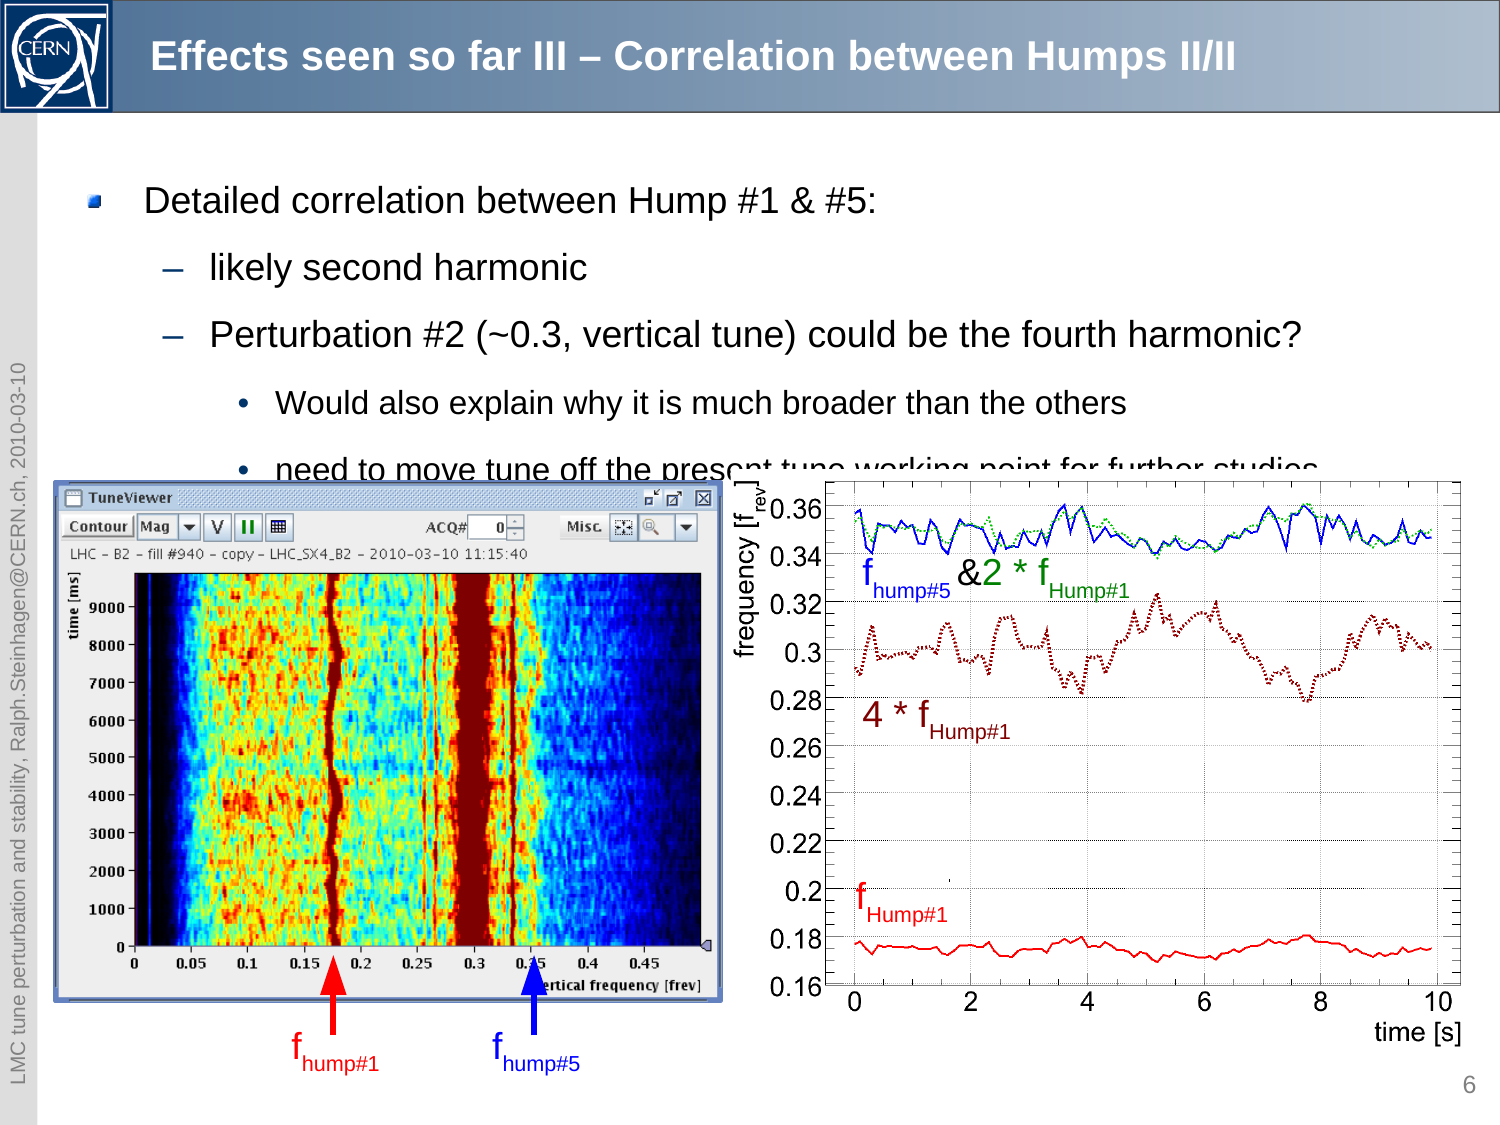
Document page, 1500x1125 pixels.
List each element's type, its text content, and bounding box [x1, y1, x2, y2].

text_box fHump#1 [840, 868, 1339, 939]
text_box fhump#1 [276, 1017, 402, 1084]
text_box fhump#5 &2 * fHump#1 [847, 544, 1415, 669]
list Detailed correlation between Hump #1 & #5: likely second harmonic Perturbation #2 (~0.3, vertical tune) could be the fourth harmonic? Would also explain why it is much broader than the others need to move tune off the present tune working point for further studies [87, 137, 1438, 1016]
picture [730, 469, 1488, 1055]
title Effects seen so far III – Correlation between Humps II/II [150, 7, 1446, 106]
picture [0, 0, 113, 113]
text_box fhump#5 [477, 1017, 602, 1084]
picture [53, 480, 723, 1003]
text_box 4 * fHump#1 [847, 685, 1415, 810]
